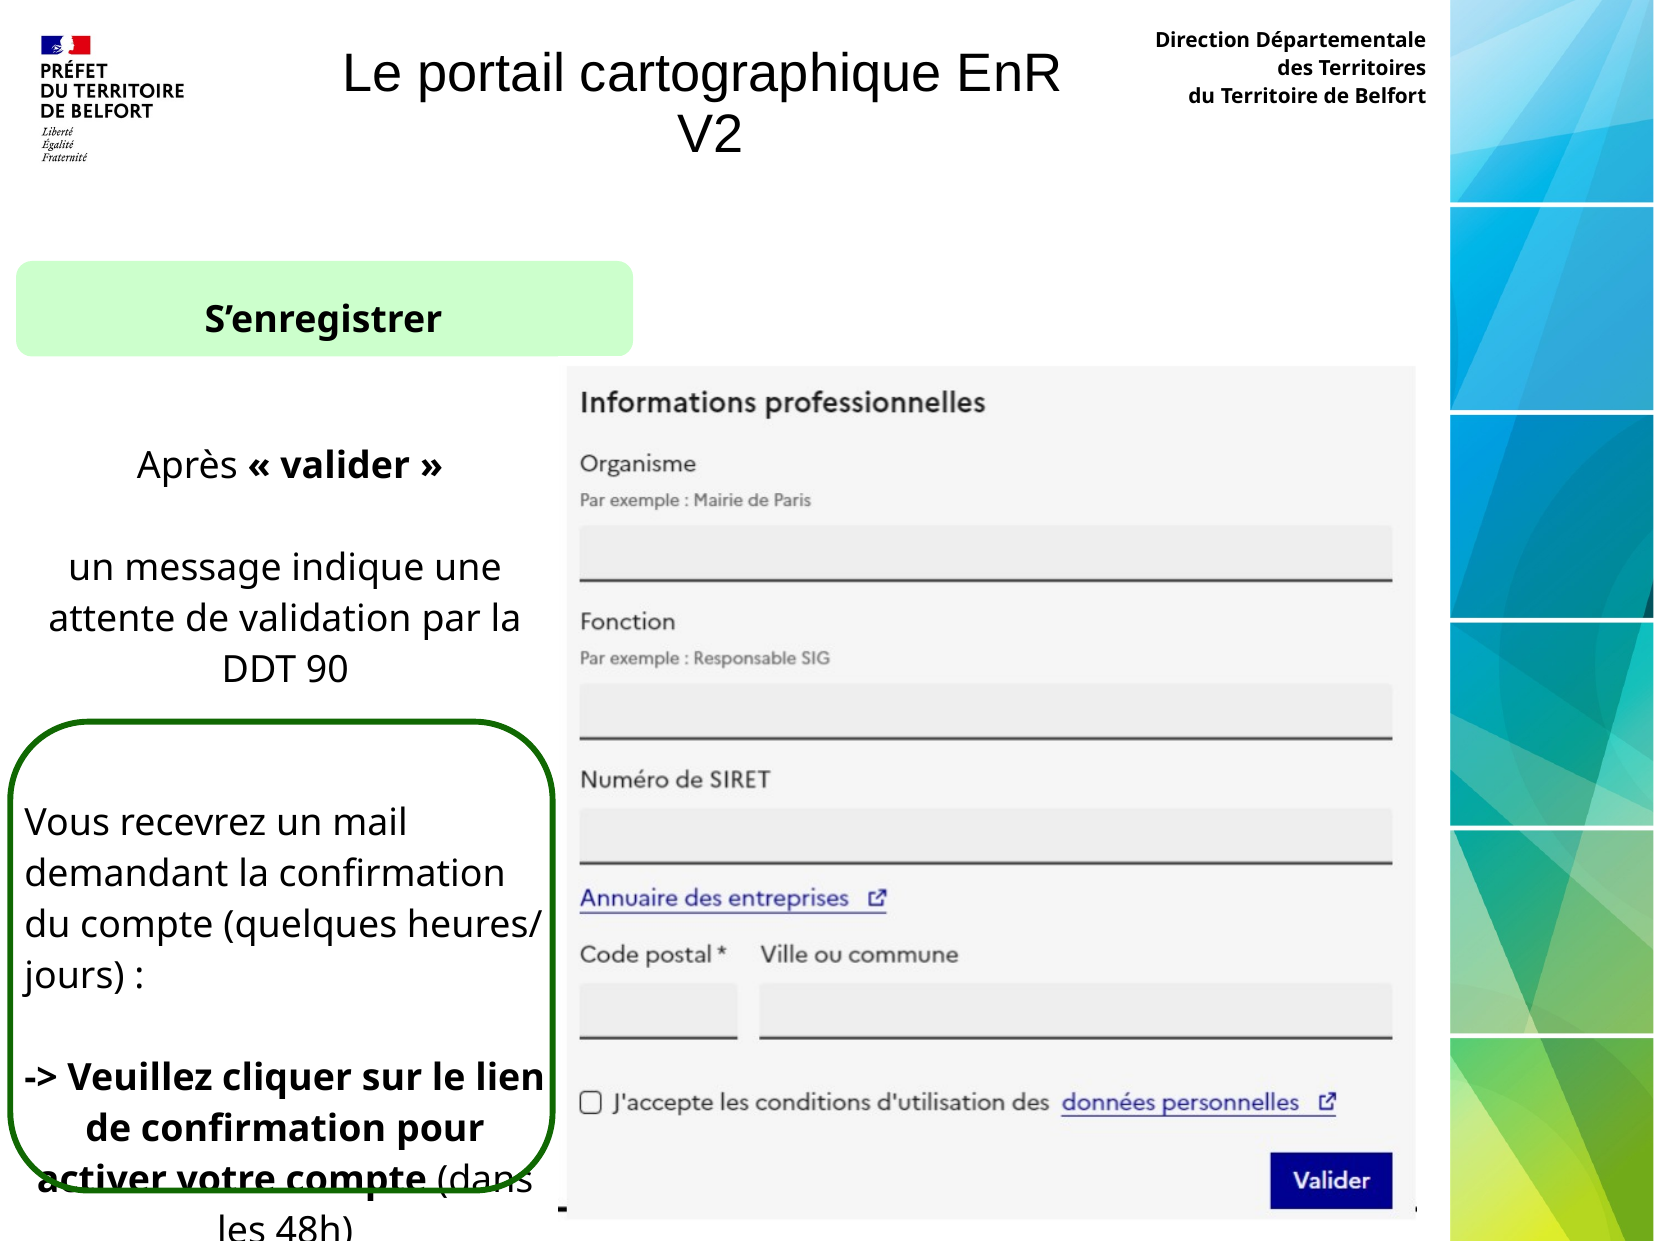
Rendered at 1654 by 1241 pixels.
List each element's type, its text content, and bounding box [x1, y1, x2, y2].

text_box Après « valider » un message indique une attente de validation par la DDT 90 Vous recevrez un mail demandant la confirmation du compte (quelques heures/ jours) : -> Veuillez cliquer sur le lien de confirmation pour activer votre compte (dans les 48h) [24, 725, 547, 1166]
picture [23, 17, 59, 179]
picture [1450, 454, 1654, 1241]
title Le portail cartographique EnR V2 [59, 17, 1347, 189]
picture [1450, 0, 1654, 415]
text_box S’enregistrer [36, 268, 611, 368]
text_box [16, 260, 634, 357]
picture [558, 356, 1417, 1222]
text_box [601, 701, 1090, 819]
text_box Après « valider » un message indique une attente de validation par la DDT 90 Vous recevrez un mail demandant la confirmation du compte (quelques heures/ jours) : -> Veuillez cliquer sur le lien de confirmation pour activer votre compte (dans les 48h) [24, 387, 547, 761]
